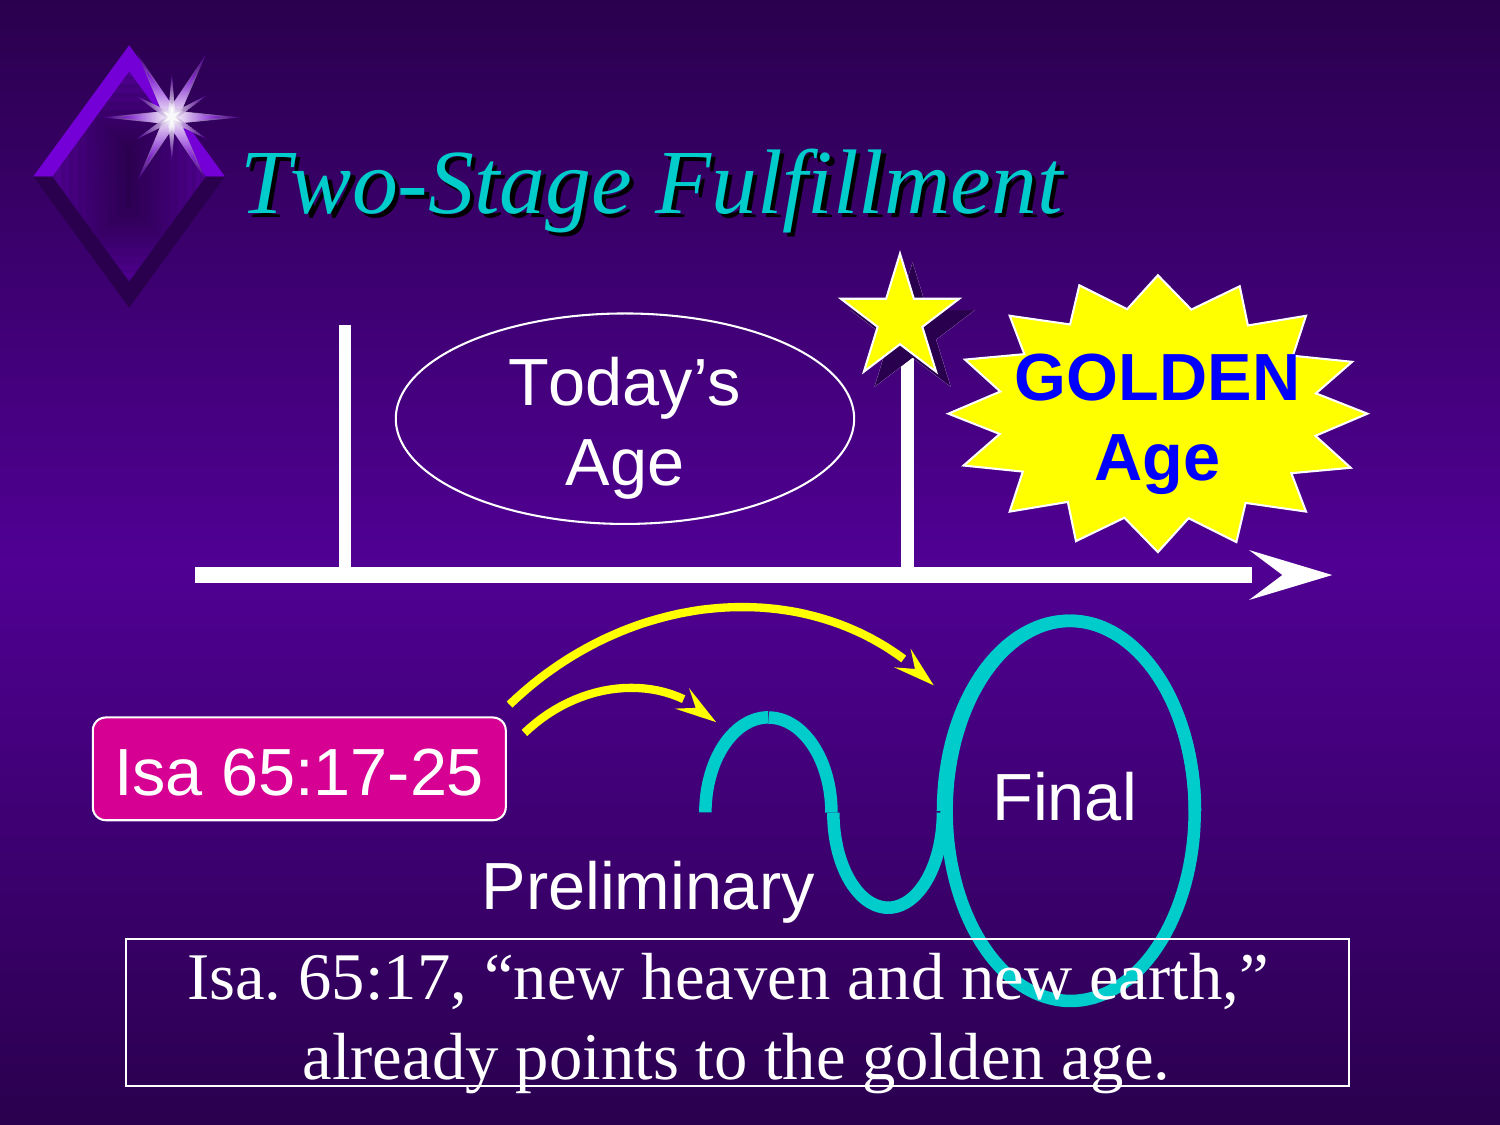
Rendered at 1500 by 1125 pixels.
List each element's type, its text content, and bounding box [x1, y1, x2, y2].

text_box GOLDEN Age [948, 275, 1368, 553]
text_box Final [977, 746, 1203, 842]
title Two-Stage Fulfillment [224, 78, 1388, 288]
text_box [840, 253, 960, 372]
text_box Isa. 65:17, “new heaven and new earth,” already points to the golden age. [126, 938, 1349, 1087]
text_box Preliminary [842, 835, 926, 901]
text_box Preliminary [466, 835, 926, 931]
text_box Today’s Age [395, 313, 855, 524]
text_box Isa 65:17-25 [92, 717, 506, 821]
